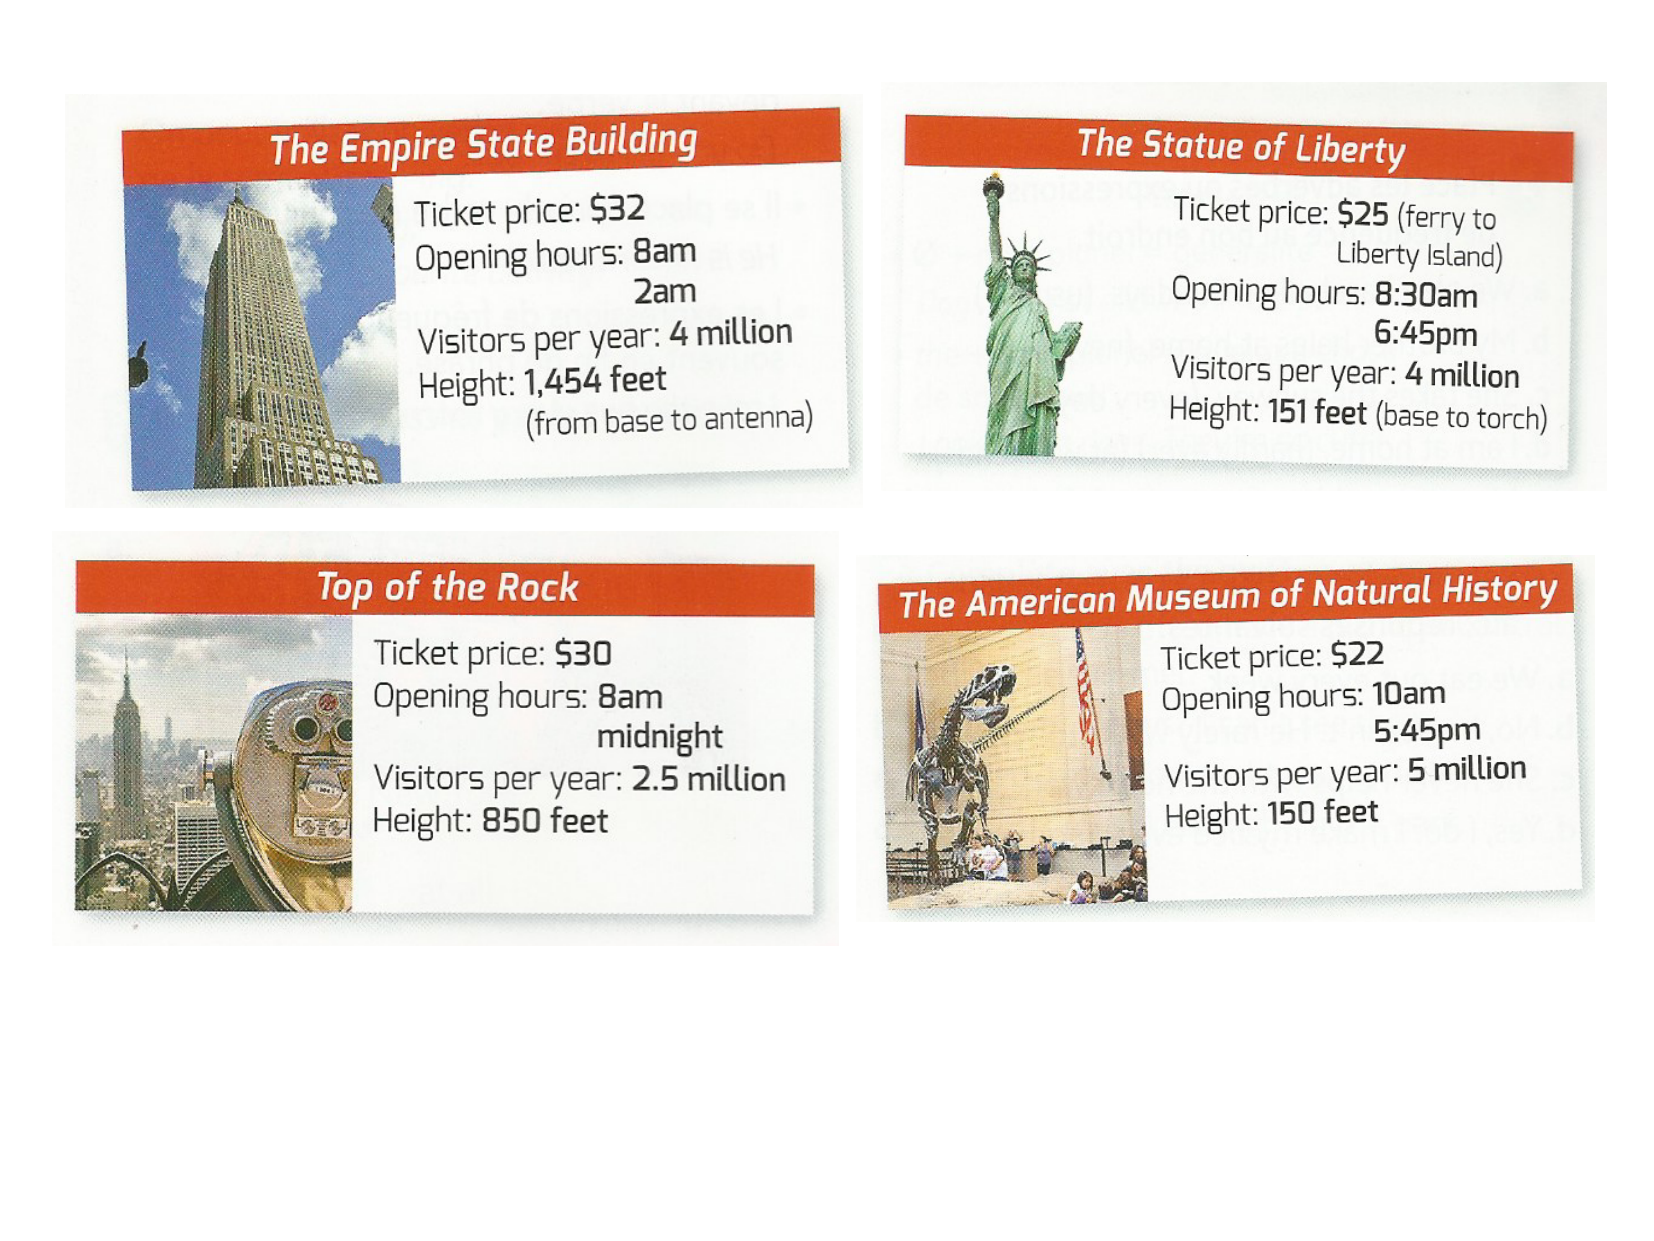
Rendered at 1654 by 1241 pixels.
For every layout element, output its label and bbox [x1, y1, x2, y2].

picture [881, 82, 1607, 491]
picture [856, 555, 1595, 922]
picture [65, 94, 863, 508]
picture [52, 531, 839, 946]
